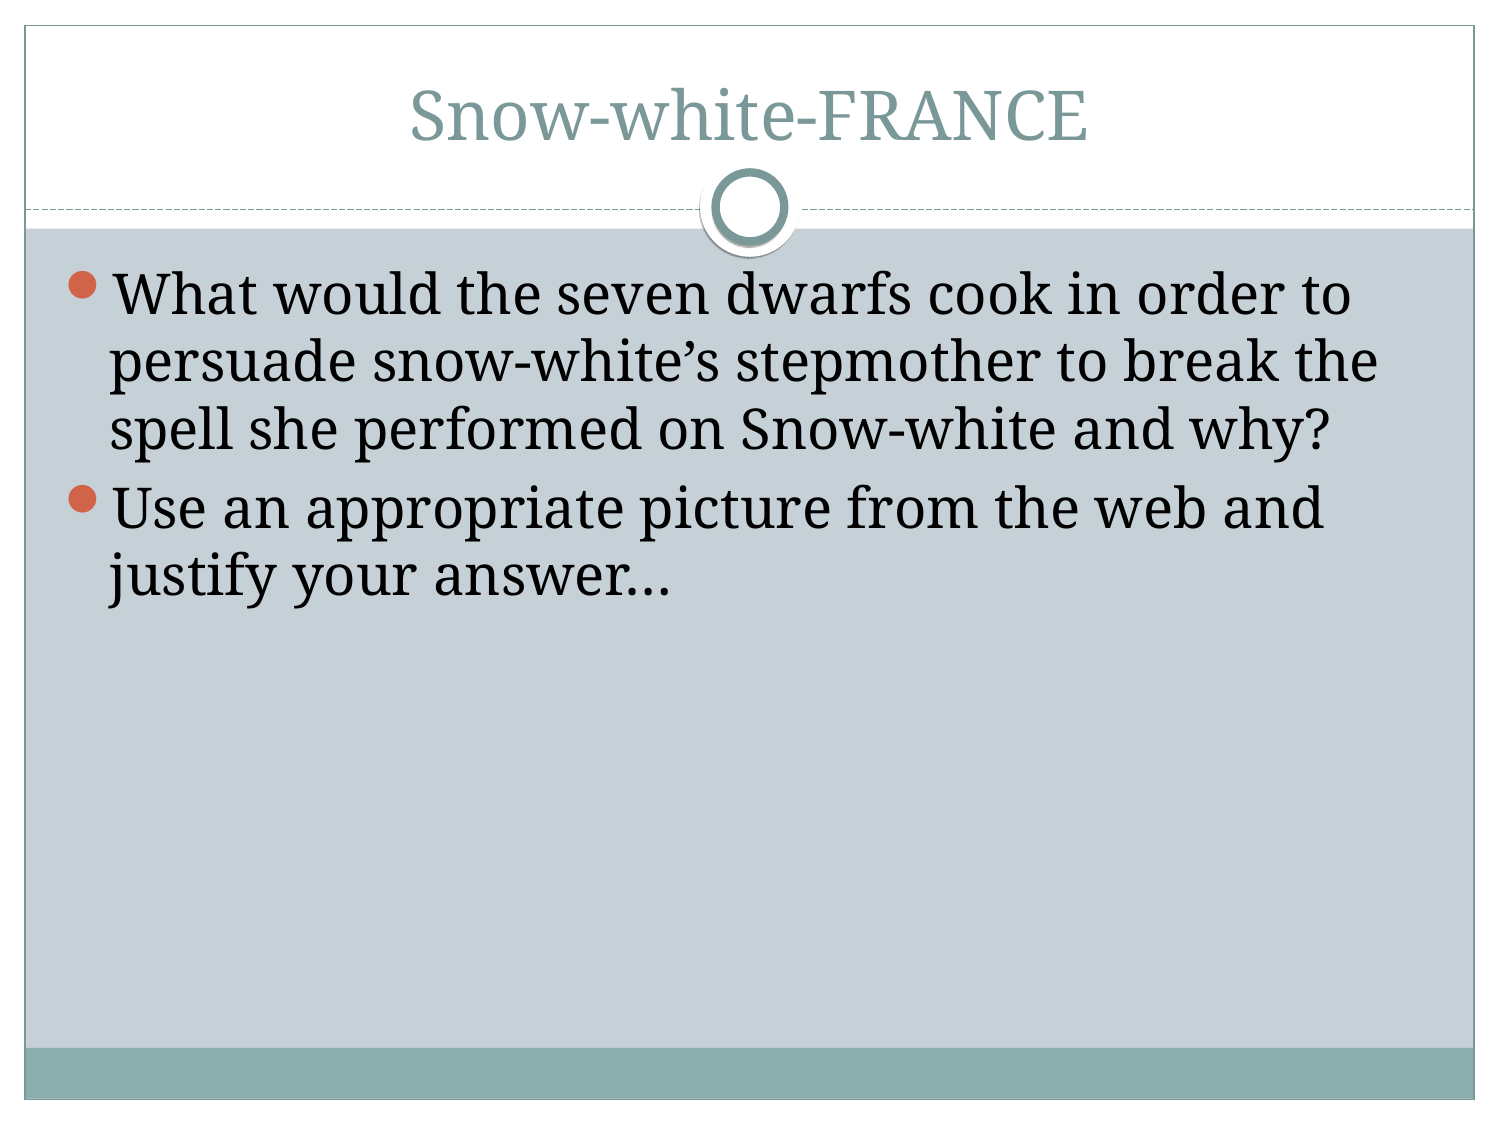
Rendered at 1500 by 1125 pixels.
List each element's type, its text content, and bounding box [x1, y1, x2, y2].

title Snow-white-FRANCE [49, 37, 1450, 162]
list What would the seven dwarfs cook in order to persuade snow-white’s stepmother to break the spell she performed on Snow-white and why? Use an appropriate picture from the web and justify your answer… [49, 250, 1445, 1001]
